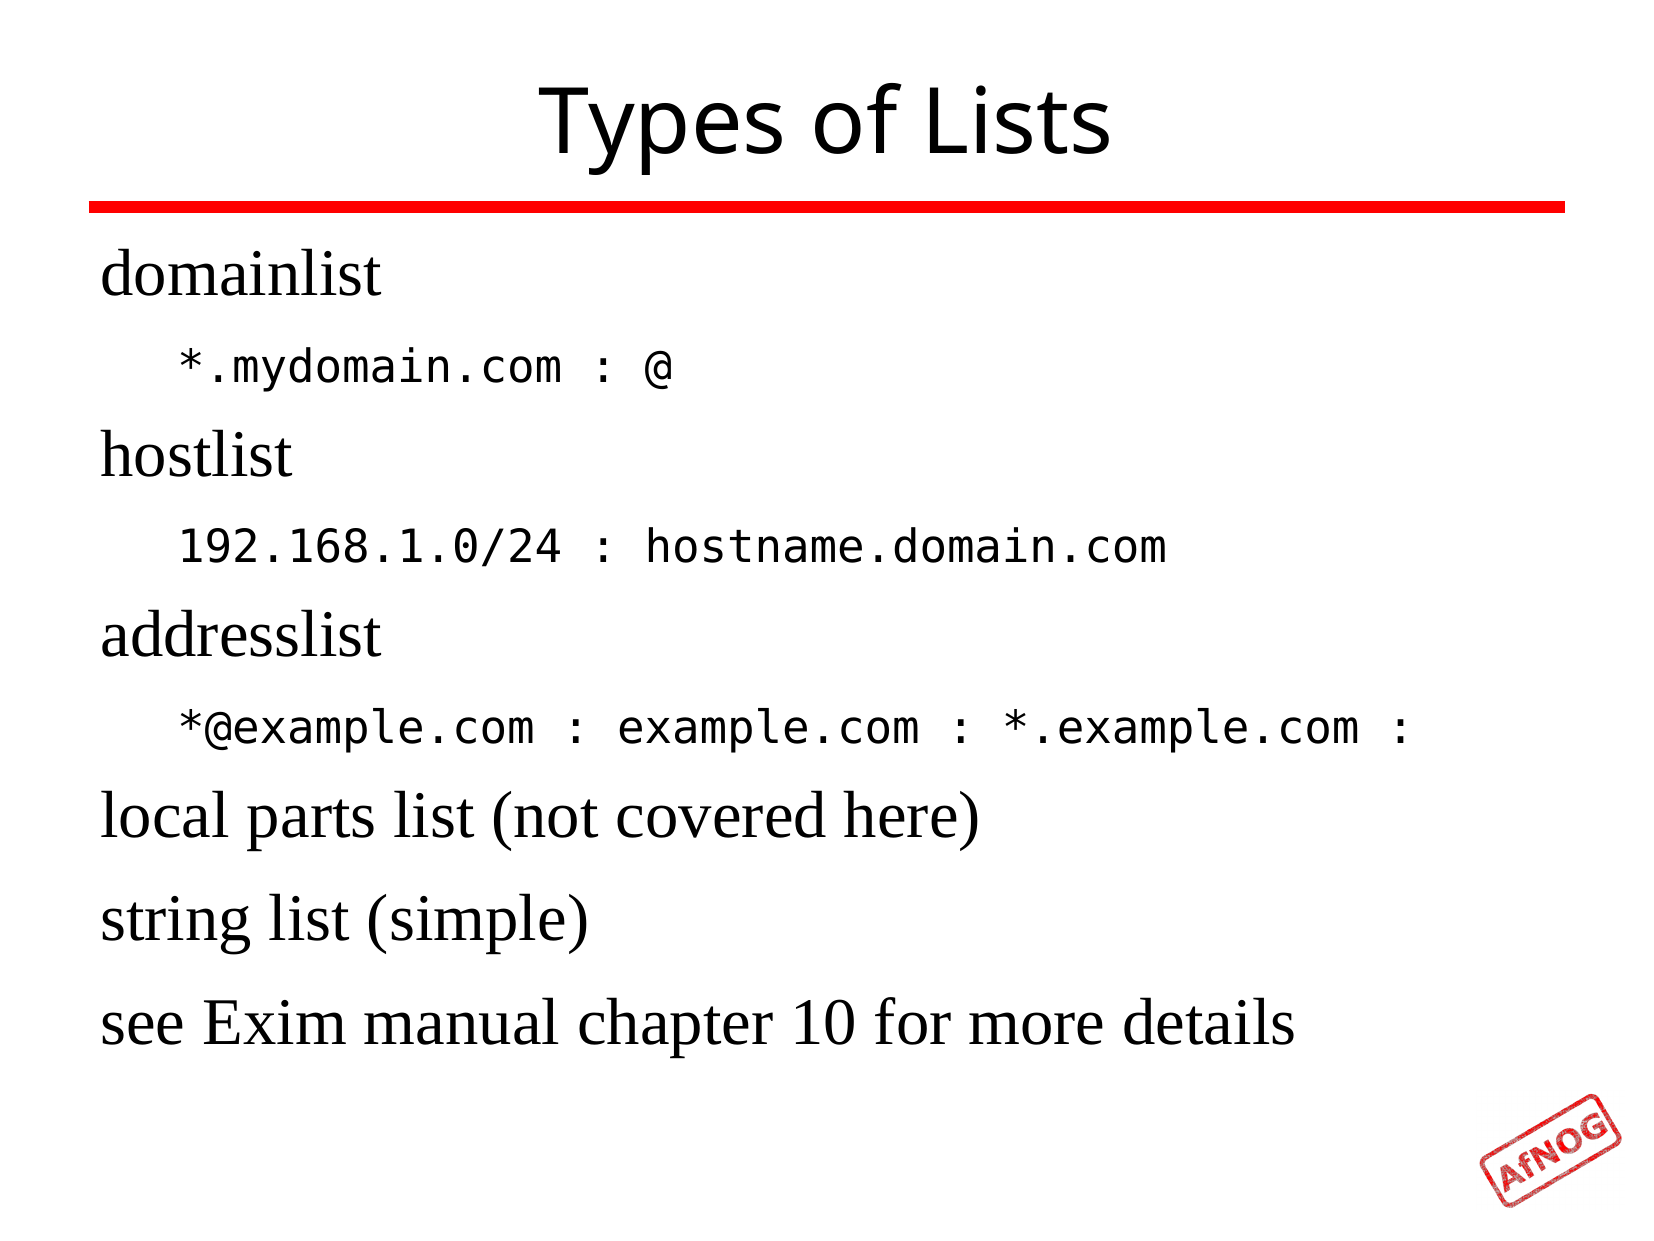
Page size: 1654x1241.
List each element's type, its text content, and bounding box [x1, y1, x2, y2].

picture [1476, 1090, 1625, 1211]
list domainlist *.mydomain.com : @ hostlist 192.168.1.0/24 : hostname.domain.com addresslist *@example.com : example.com : *.example.com : local parts list (not covered here) string list (simple) see Exim manual chapter 10 for more details [82, 236, 1571, 1123]
title Types of Lists [88, 29, 1565, 207]
